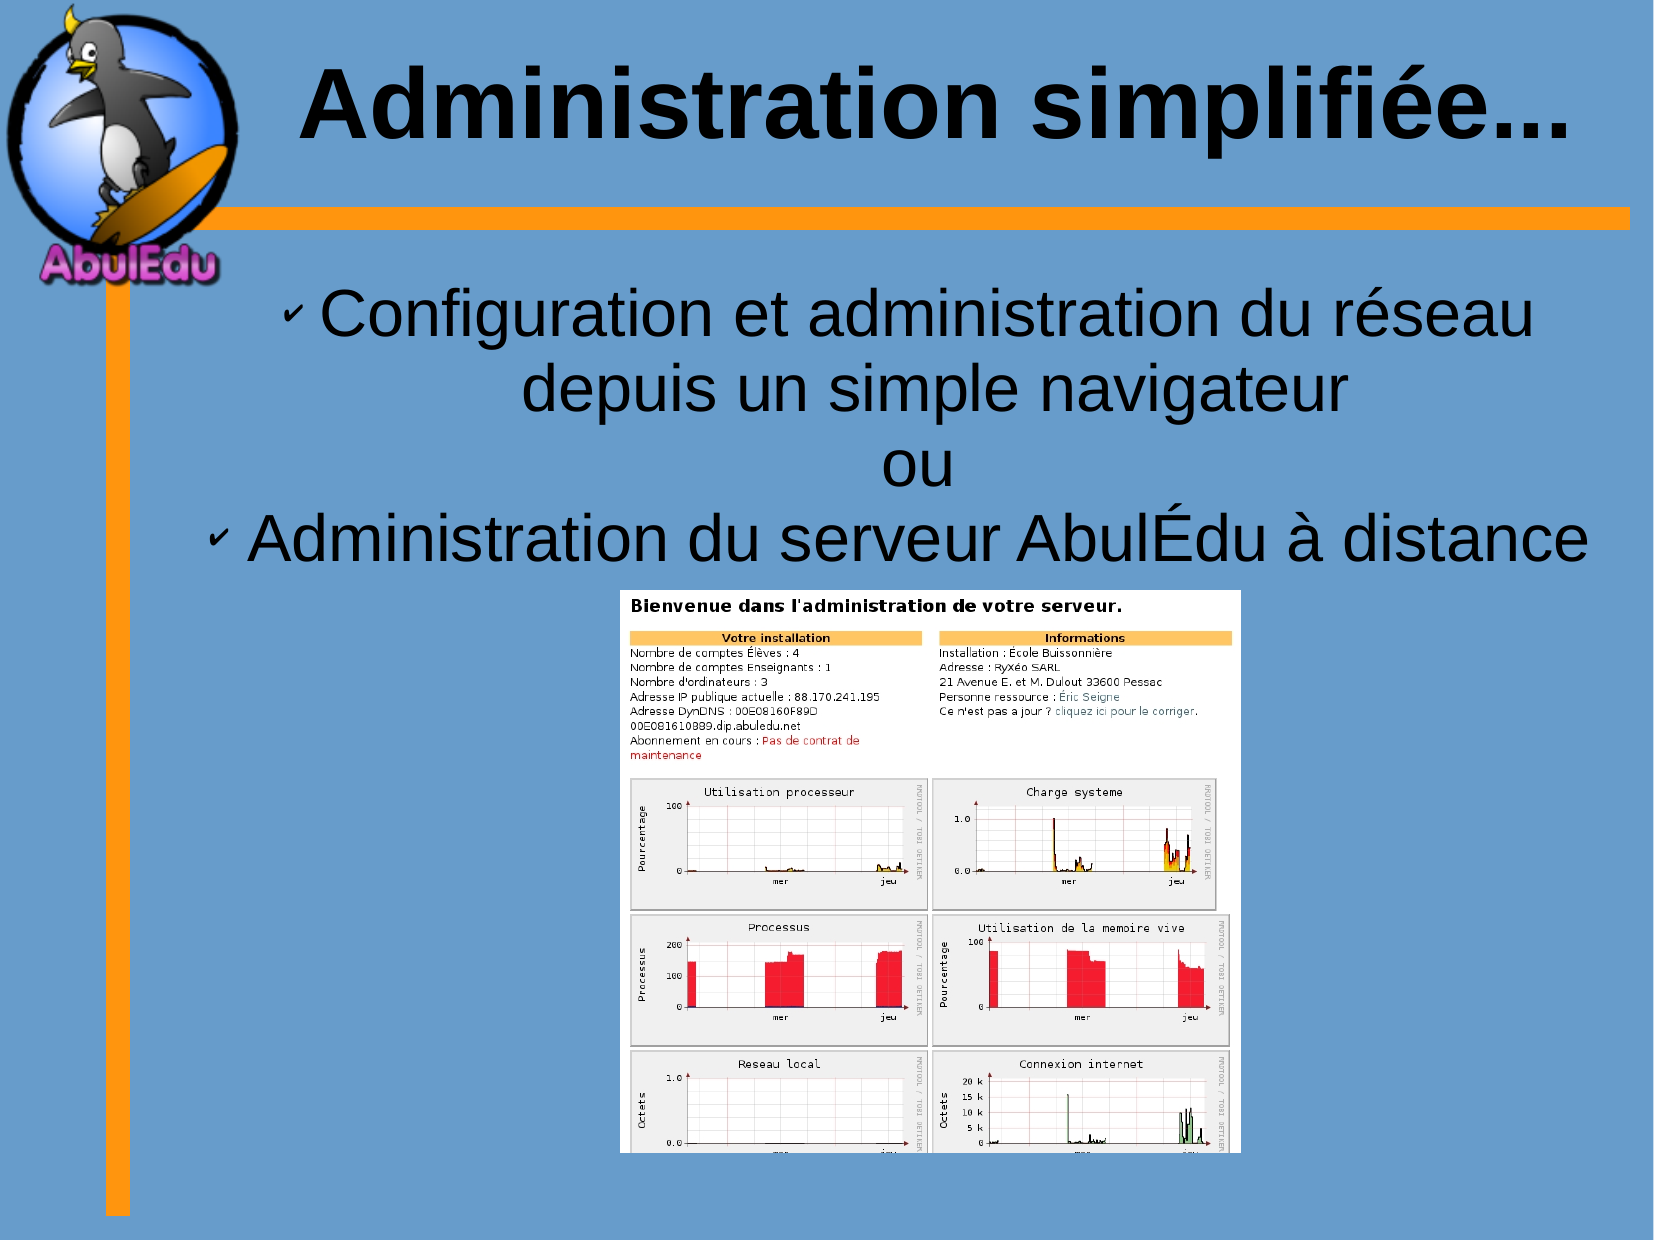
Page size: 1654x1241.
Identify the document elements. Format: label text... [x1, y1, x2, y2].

title Administration simplifiée... [248, 0, 1636, 208]
picture [0, 0, 248, 292]
subtitle Configuration et administration du réseau depuis un simple navigateur ou Administration du serveur AbulÉdu à distance [177, 231, 1625, 621]
picture [620, 590, 1241, 1153]
